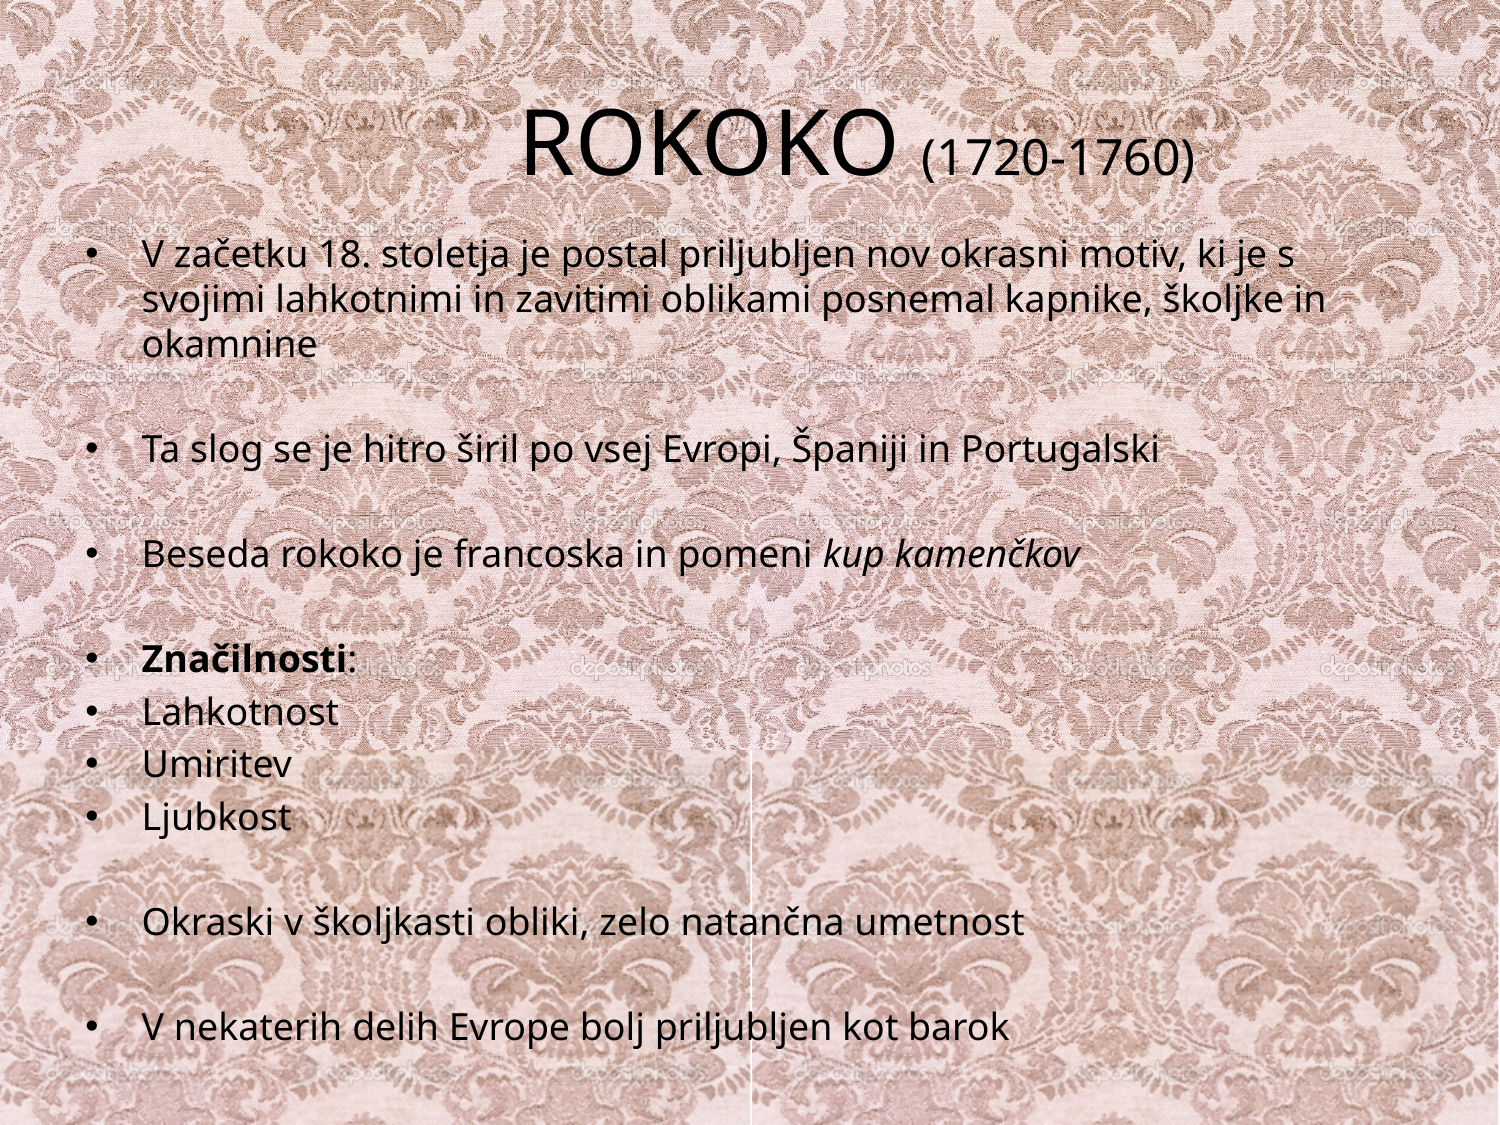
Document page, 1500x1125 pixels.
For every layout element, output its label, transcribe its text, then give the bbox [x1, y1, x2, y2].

list V začetku 18. stoletja je postal priljubljen nov okrasni motiv, ki je s svojimi lahkotnimi in zavitimi oblikami posnemal kapnike, školjke in okamnine Ta slog se je hitro širil po vsej Evropi, Španiji in Portugalski Beseda rokoko je francoska in pomeni kup kamenčkov Značilnosti: Lahkotnost Umiritev Ljubkost Okraski v školjkasti obliki, zelo natančna umetnost V nekaterih delih Evrope bolj priljubljen kot barok [70, 222, 1421, 966]
picture [0, 0, 1500, 1125]
title ROKOKO (1720-1760) [75, 45, 1425, 233]
